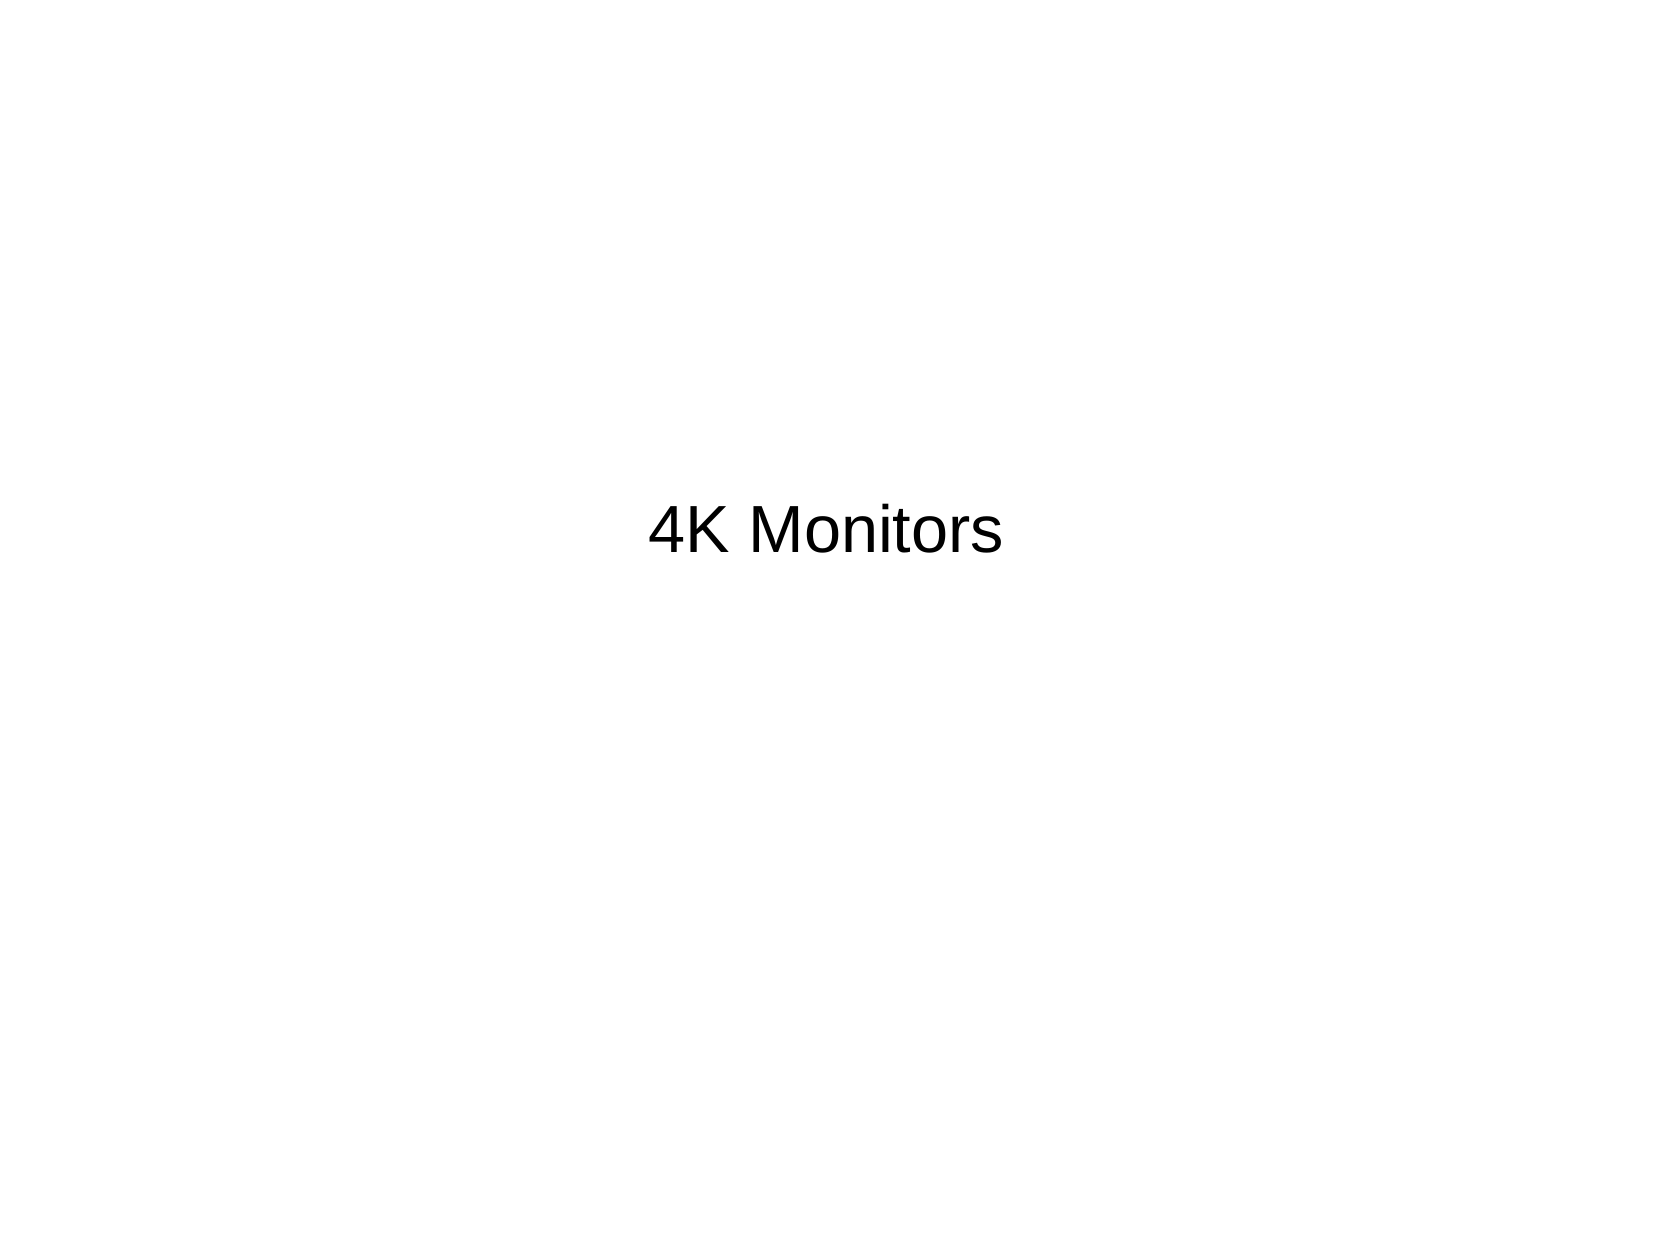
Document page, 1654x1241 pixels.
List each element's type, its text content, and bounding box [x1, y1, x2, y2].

subtitle 4K Monitors [82, 49, 1571, 1010]
